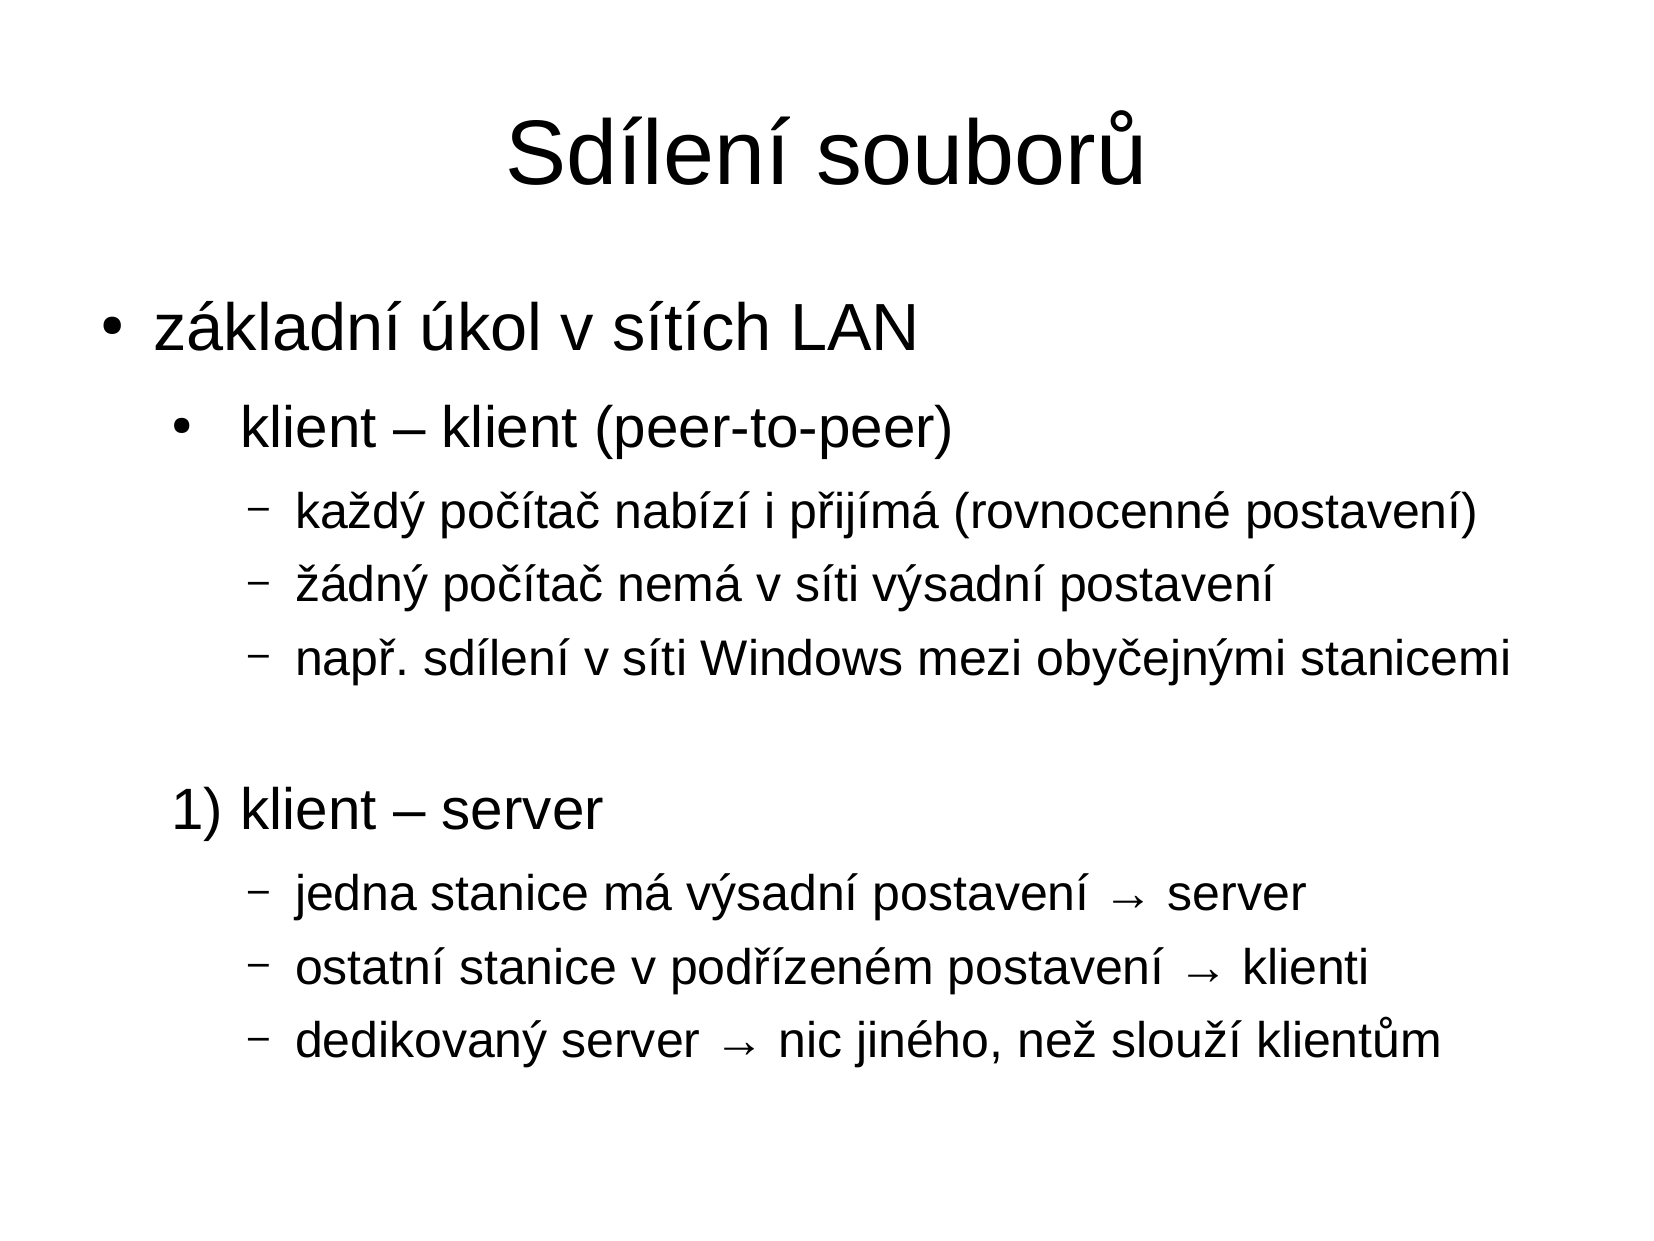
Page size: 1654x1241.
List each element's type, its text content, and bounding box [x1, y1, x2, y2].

title Sdílení souborů [82, 49, 1571, 257]
list základní úkol v sítích LAN klient – klient (peer-to-peer) každý počítač nabízí i přijímá (rovnocenné postavení) žádný počítač nemá v síti výsadní postavení např. sdílení v síti Windows mezi obyčejnými stanicemi klient – server jedna stanice má výsadní postavení → server ostatní stanice v podřízeném postavení → klienti dedikovaný server → nic jiného, než slouží klientům [82, 290, 1571, 1109]
